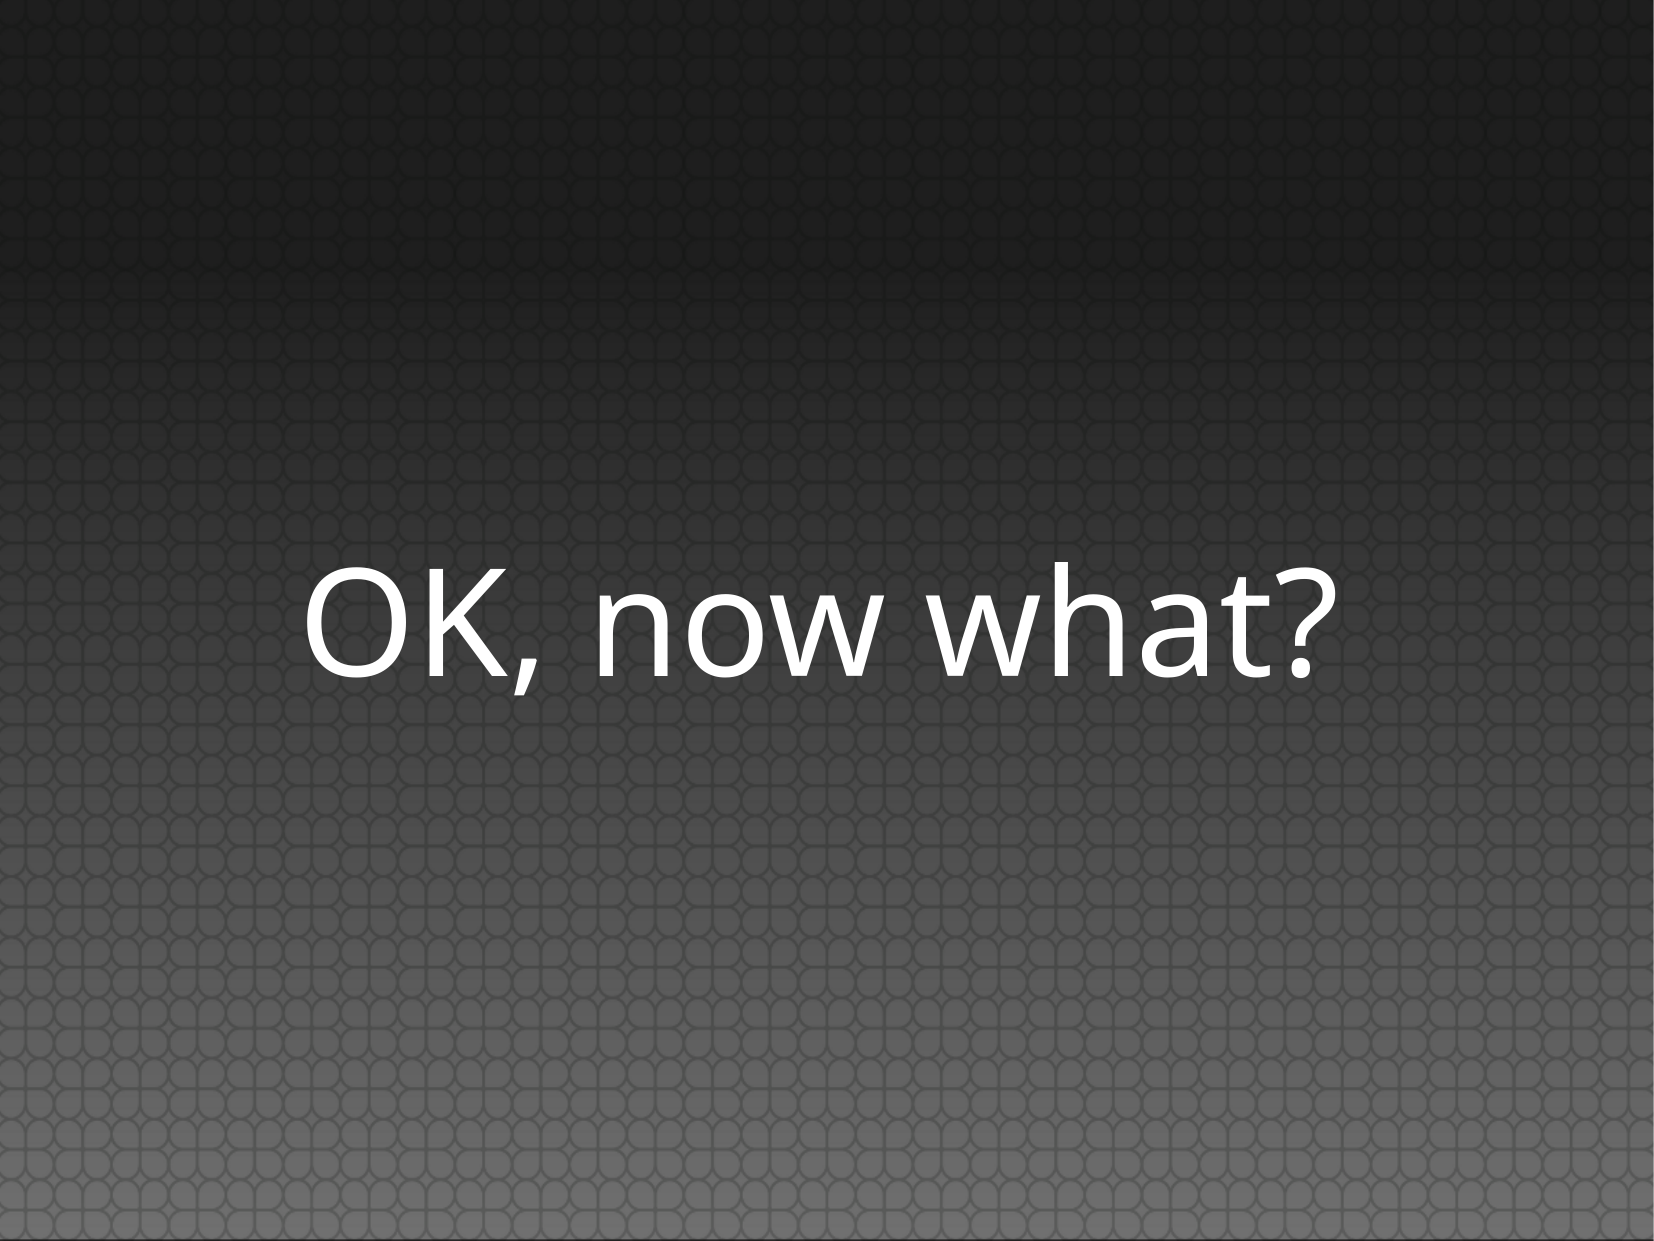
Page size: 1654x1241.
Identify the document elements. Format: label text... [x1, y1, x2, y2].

picture [0, 0, 1654, 1241]
title OK, now what? [75, 525, 1564, 713]
